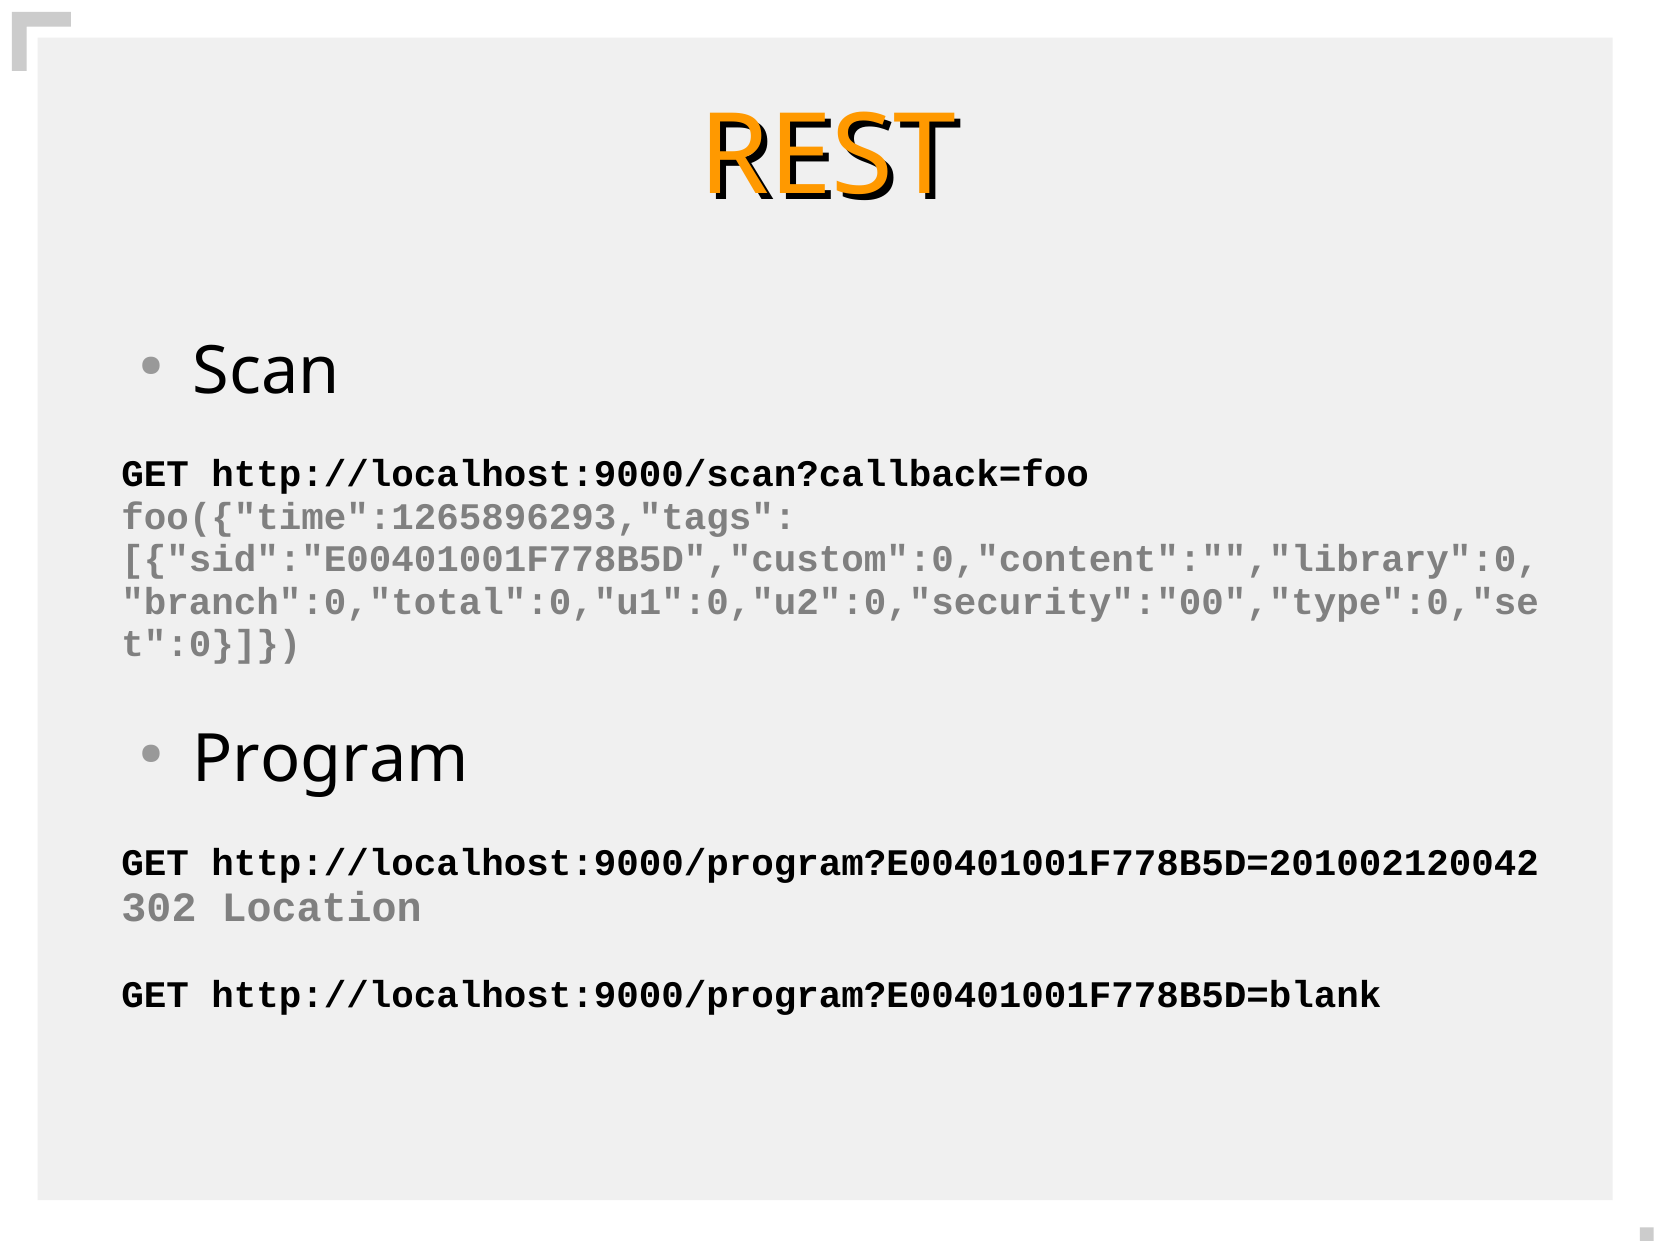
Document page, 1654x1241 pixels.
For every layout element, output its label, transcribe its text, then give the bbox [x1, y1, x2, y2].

title REST [121, 46, 1534, 254]
list Scan GET http://localhost:9000/scan?callback=foo foo({"time":1265896293,"tags":[{"sid":"E00401001F778B5D","custom":0,"content":"","library":0,"branch":0,"total":0,"u1":0,"u2":0,"security":"00","type":0,"set":0}]}) Program GET http://localhost:9000/program?E00401001F778B5D=201002120042 302 Location GET http://localhost:9000/program?E00401001F778B5D=blank [121, 322, 1561, 1132]
